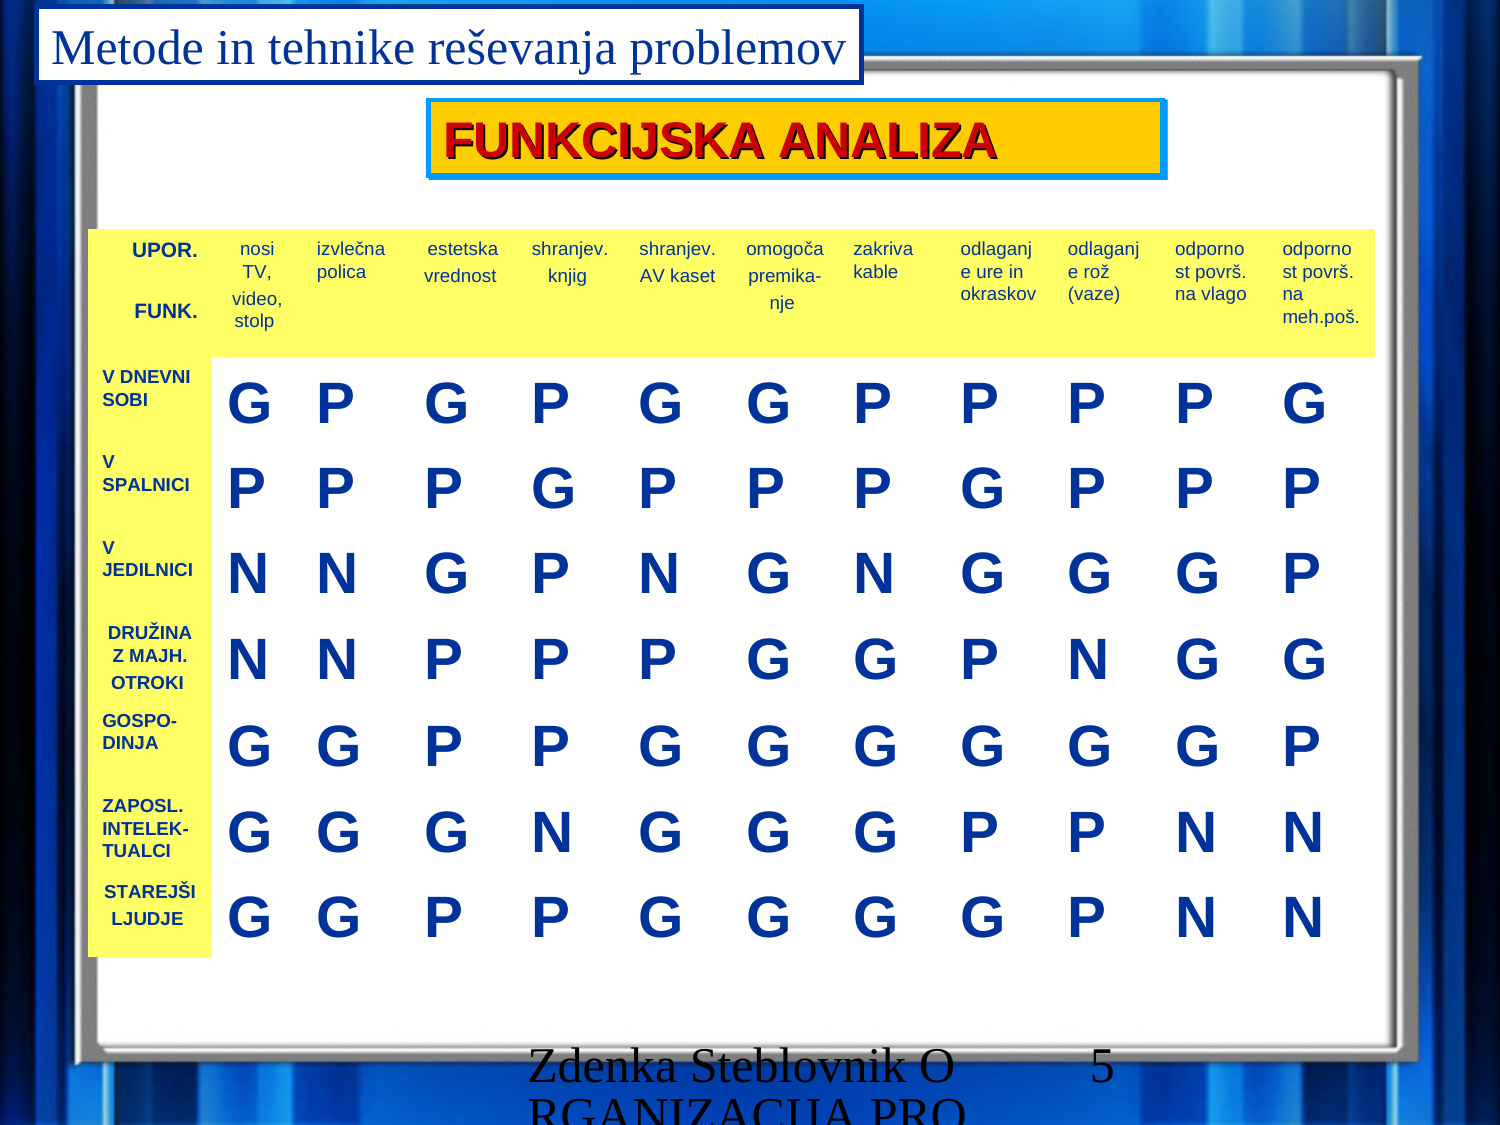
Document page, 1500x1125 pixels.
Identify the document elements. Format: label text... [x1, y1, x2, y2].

table_cell N [302, 613, 409, 701]
table_cell G [212, 357, 302, 442]
picture [879, 1101, 890, 1117]
table_cell N [212, 528, 302, 613]
table_cell P [946, 786, 1053, 872]
table_cell G [946, 528, 1053, 613]
table_cell ZAPOSL. INTELEK-TUALCI [88, 786, 212, 872]
table_header nosi TV, video, stolp [212, 229, 302, 357]
table_cell N [1268, 872, 1375, 957]
table_cell G [946, 701, 1053, 786]
table_cell P [1268, 701, 1375, 786]
table_cell P [946, 613, 1053, 701]
table_cell G [302, 786, 409, 872]
table_cell G [302, 872, 409, 957]
table_cell G [731, 357, 839, 442]
table_cell DRUŽINA Z MAJH. OTROKI [88, 613, 212, 701]
table_cell G [839, 786, 946, 872]
table_header estetska vrednost [409, 229, 517, 357]
picture [537, 1101, 550, 1115]
table_cell P [409, 442, 517, 528]
table_cell G [1053, 528, 1160, 613]
table_cell N [212, 613, 302, 701]
table_cell N [839, 528, 946, 613]
table_cell N [624, 528, 731, 613]
table_cell G [1160, 528, 1268, 613]
table_header izvlečna polica [302, 229, 409, 357]
table_cell G [409, 528, 517, 613]
table_cell N [302, 528, 409, 613]
table_cell P [839, 442, 946, 528]
table_cell G [212, 701, 302, 786]
table_cell G [409, 786, 517, 872]
table_cell G [302, 701, 409, 786]
table_cell P [517, 528, 624, 613]
table_cell P [1053, 357, 1160, 442]
table_cell P [1053, 442, 1160, 528]
table_cell V SPALNICI [88, 442, 212, 528]
table_cell P [302, 357, 409, 442]
table_cell N [1053, 613, 1160, 701]
table_cell G [1268, 357, 1375, 442]
table_cell P [731, 442, 839, 528]
table_header odpornost površ. na vlago [1160, 229, 1268, 357]
table_cell G [1160, 701, 1268, 786]
table_cell P [1160, 442, 1268, 528]
picture [907, 1118, 918, 1125]
table_cell V DNEVNI SOBI [88, 357, 212, 442]
table_cell P [302, 442, 409, 528]
picture [907, 1101, 920, 1115]
table_cell N [1160, 786, 1268, 872]
picture [937, 1101, 959, 1125]
table_cell G [517, 442, 624, 528]
table_cell G [839, 872, 946, 957]
picture [832, 1103, 843, 1118]
picture [607, 1103, 618, 1118]
table_cell P [1160, 357, 1268, 442]
table_cell P [624, 442, 731, 528]
table_cell G [1268, 613, 1375, 701]
table_cell P [212, 442, 302, 528]
table_cell P [1053, 872, 1160, 957]
table_cell P [1268, 442, 1375, 528]
table_cell G [624, 872, 731, 957]
table_cell N [1268, 786, 1375, 872]
table_cell N [517, 786, 624, 872]
table_header shranjev. knjig [517, 229, 624, 357]
picture [0, 0, 1500, 1125]
table_cell P [517, 357, 624, 442]
table_cell G [731, 786, 839, 872]
picture [537, 1118, 548, 1125]
table_cell G [624, 357, 731, 442]
picture [830, 1121, 845, 1125]
table_cell P [839, 357, 946, 442]
table_cell G [731, 872, 839, 957]
table_cell G [839, 701, 946, 786]
table_cell N [1160, 872, 1268, 957]
table_cell P [517, 701, 624, 786]
table_cell GOSPO-DINJA [88, 701, 212, 786]
table_cell G [946, 872, 1053, 957]
table_header odlaganje rož (vaze) [1053, 229, 1160, 357]
text_box FUNKCIJSKA ANALIZA [428, 99, 1163, 176]
picture [605, 1121, 620, 1125]
table_cell P [409, 613, 517, 701]
table_cell G [839, 613, 946, 701]
table_header odpornost površ. na meh.poš. [1268, 229, 1375, 357]
table_cell G [731, 613, 839, 701]
table_header UPOR. FUNK. [88, 229, 212, 357]
table_cell V JEDILNICI [88, 528, 212, 613]
table_cell G [409, 357, 517, 442]
table_cell G [946, 442, 1053, 528]
table_cell P [624, 613, 731, 701]
text_box Metode in tehnike reševanja problemov [36, 6, 862, 83]
picture [724, 1121, 739, 1125]
table_cell P [409, 701, 517, 786]
table_cell P [517, 613, 624, 701]
table_cell P [1268, 528, 1375, 613]
table_cell G [1053, 701, 1160, 786]
table_cell G [624, 786, 731, 872]
picture [640, 1103, 655, 1125]
table_cell G [731, 701, 839, 786]
table_cell P [409, 872, 517, 957]
table_cell G [731, 528, 839, 613]
picture [726, 1103, 737, 1118]
table_cell G [1160, 613, 1268, 701]
table_cell P [1053, 786, 1160, 872]
table_cell P [946, 357, 1053, 442]
table_cell P [517, 872, 624, 957]
table_cell G [212, 872, 302, 957]
table_header zakriva kable [839, 229, 946, 357]
table_cell G [212, 786, 302, 872]
table_header omogoča premika- nje [731, 229, 839, 357]
table_header shranjev. AV kaset [624, 229, 731, 357]
table_header odlaganje ure in okraskov [946, 229, 1053, 357]
table_cell STAREJŠI LJUDJE [88, 872, 212, 957]
table_cell G [624, 701, 731, 786]
